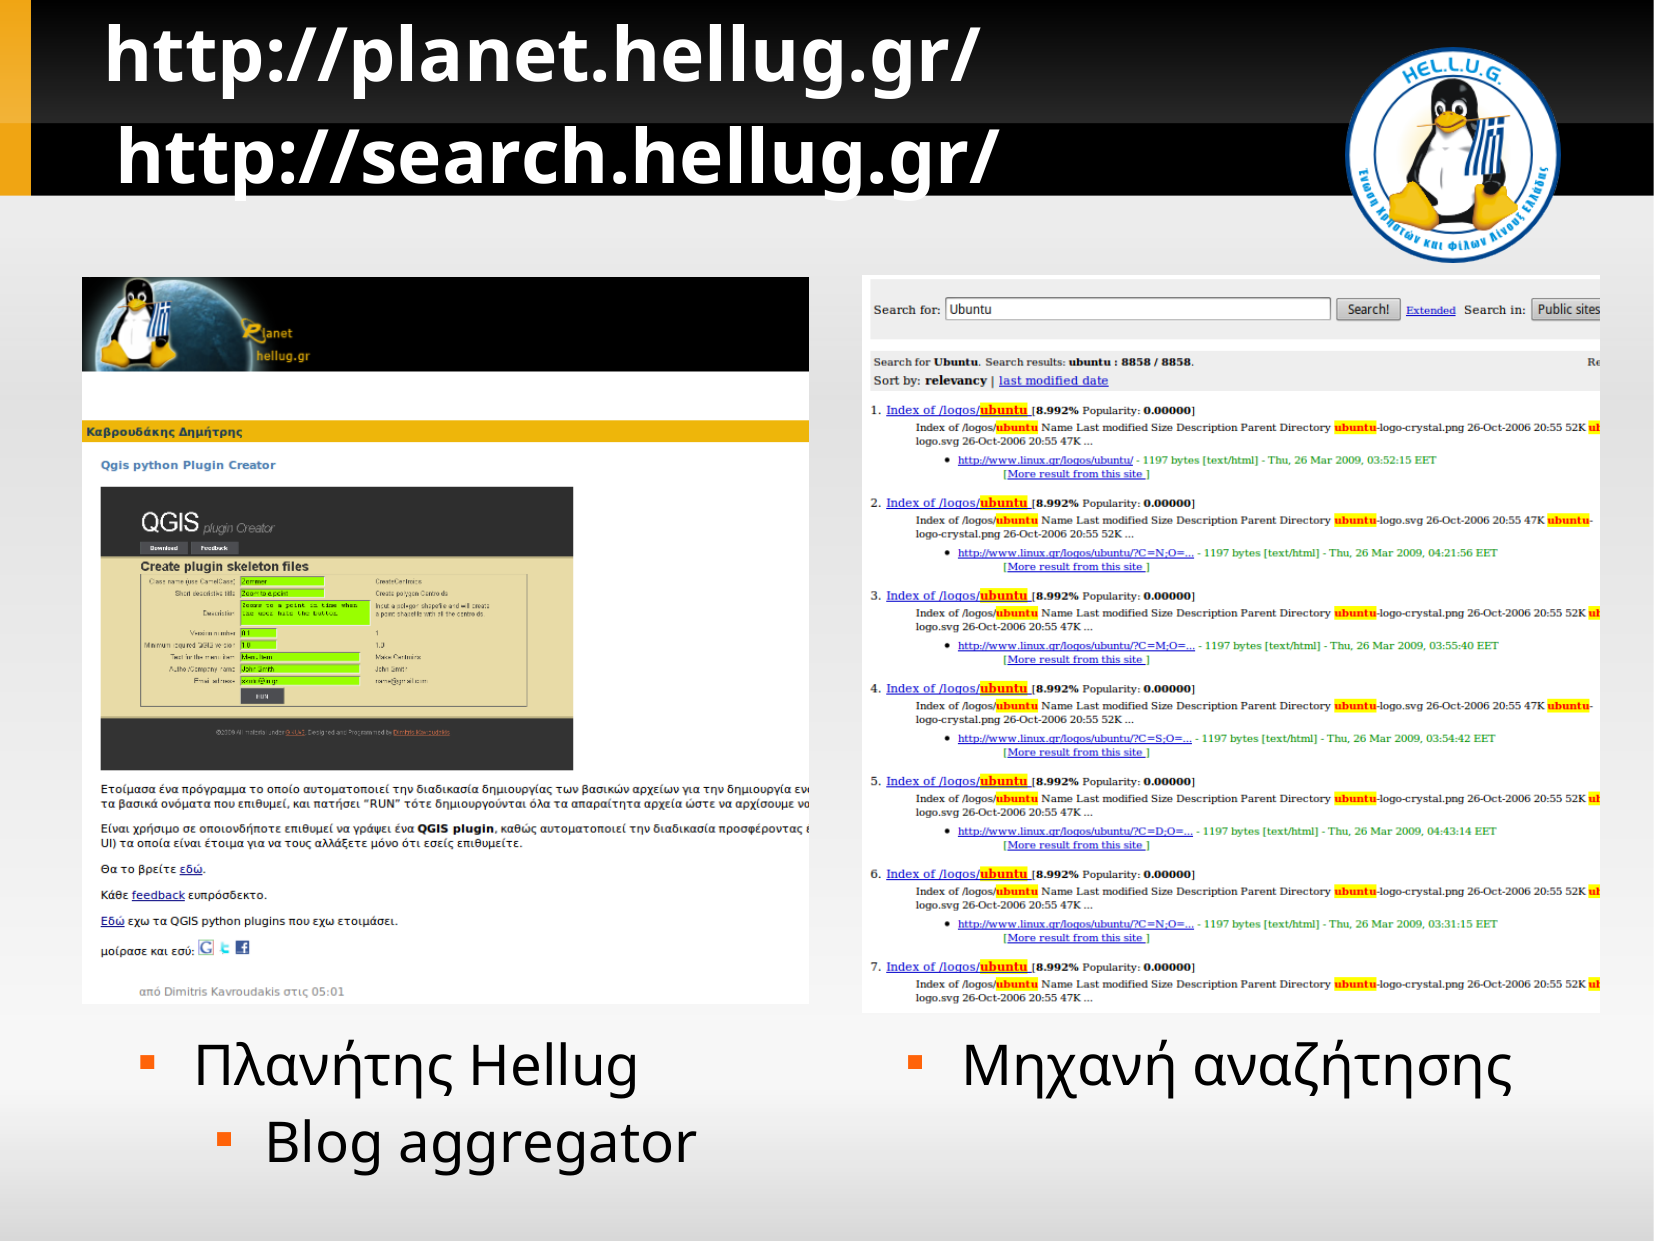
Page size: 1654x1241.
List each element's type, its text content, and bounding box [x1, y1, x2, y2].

picture [0, 0, 1654, 1241]
text_box Πλανήτης Hellug Blog aggregator [107, 1017, 788, 1218]
title http://planet.hellug.gr/ http://search.hellug.gr/ [76, 0, 1565, 208]
text_box Μηχανή αναζήτησης [875, 1017, 1556, 1218]
